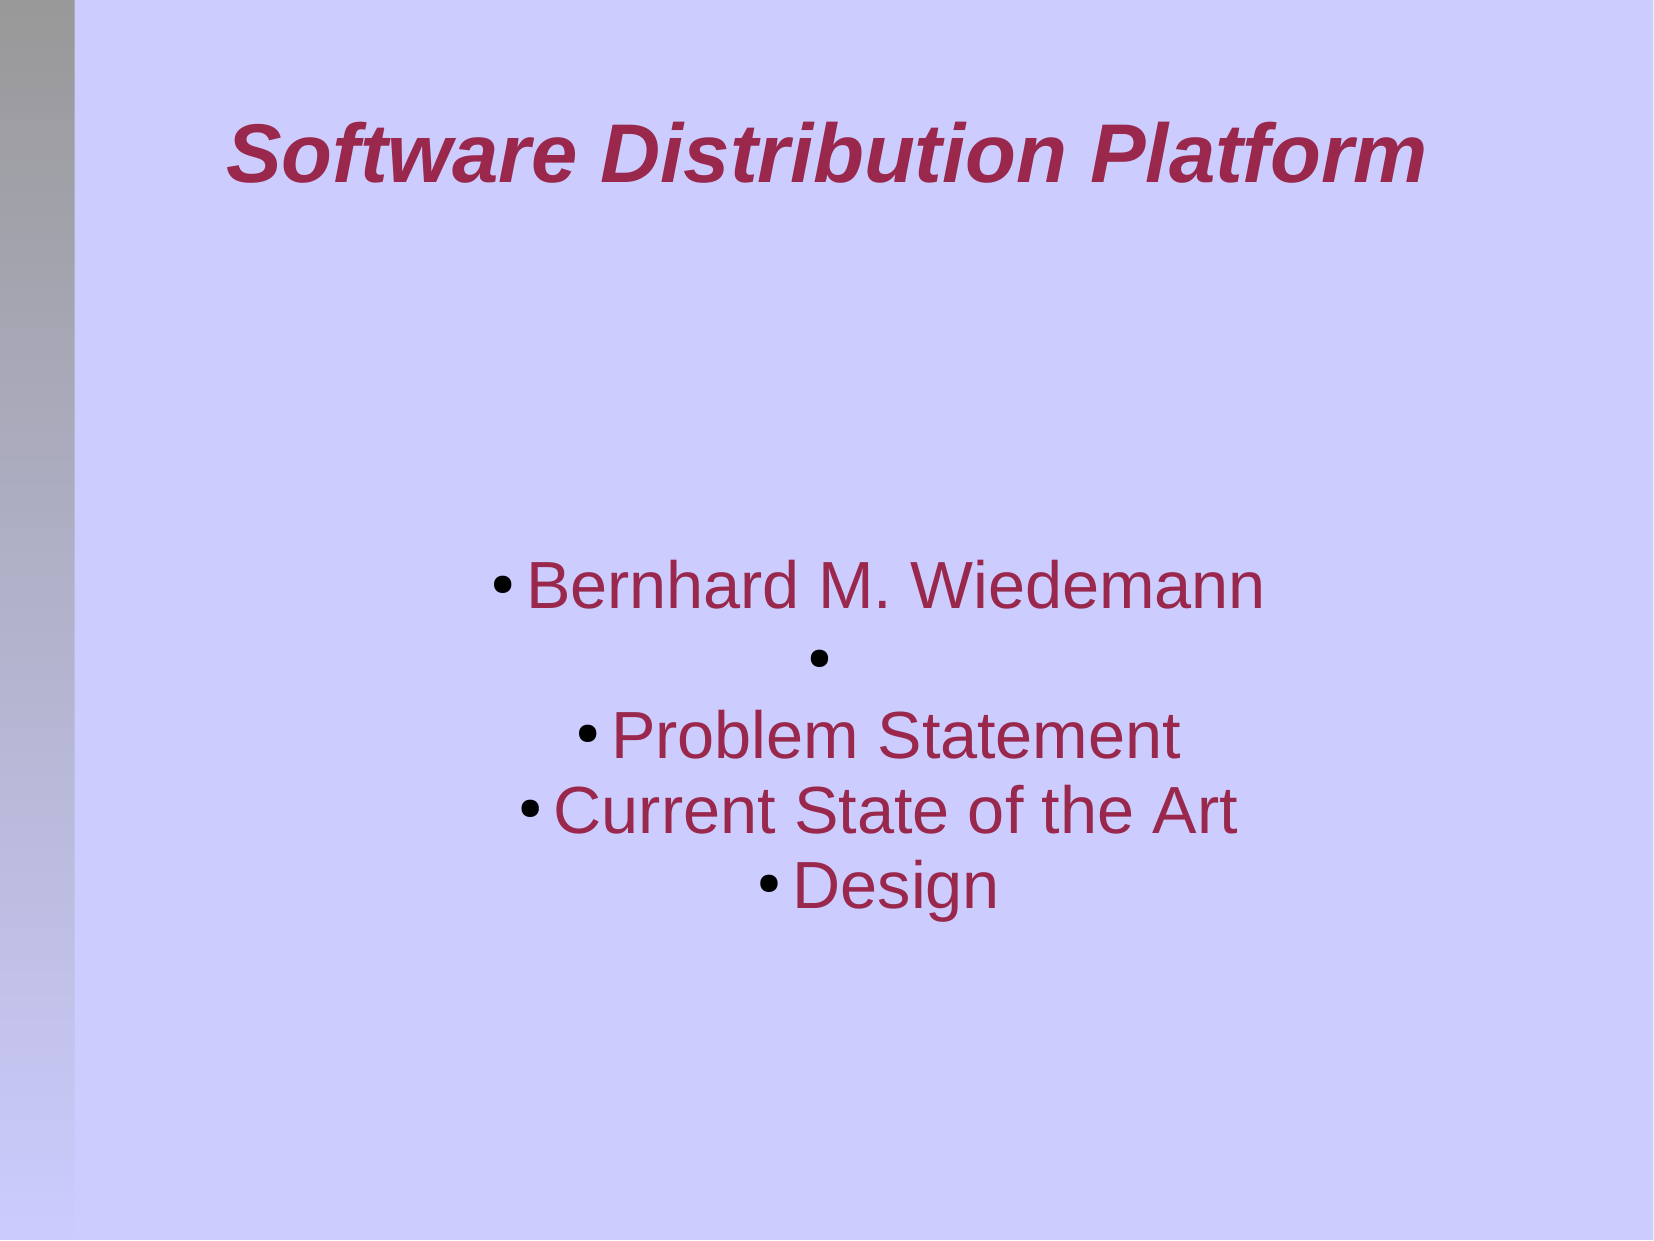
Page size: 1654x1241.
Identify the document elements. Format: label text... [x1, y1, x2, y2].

subtitle Bernhard M. Wiedemann Problem Statement Current State of the Art Design [152, 344, 1534, 1127]
title Software Distribution Platform [121, 49, 1534, 257]
